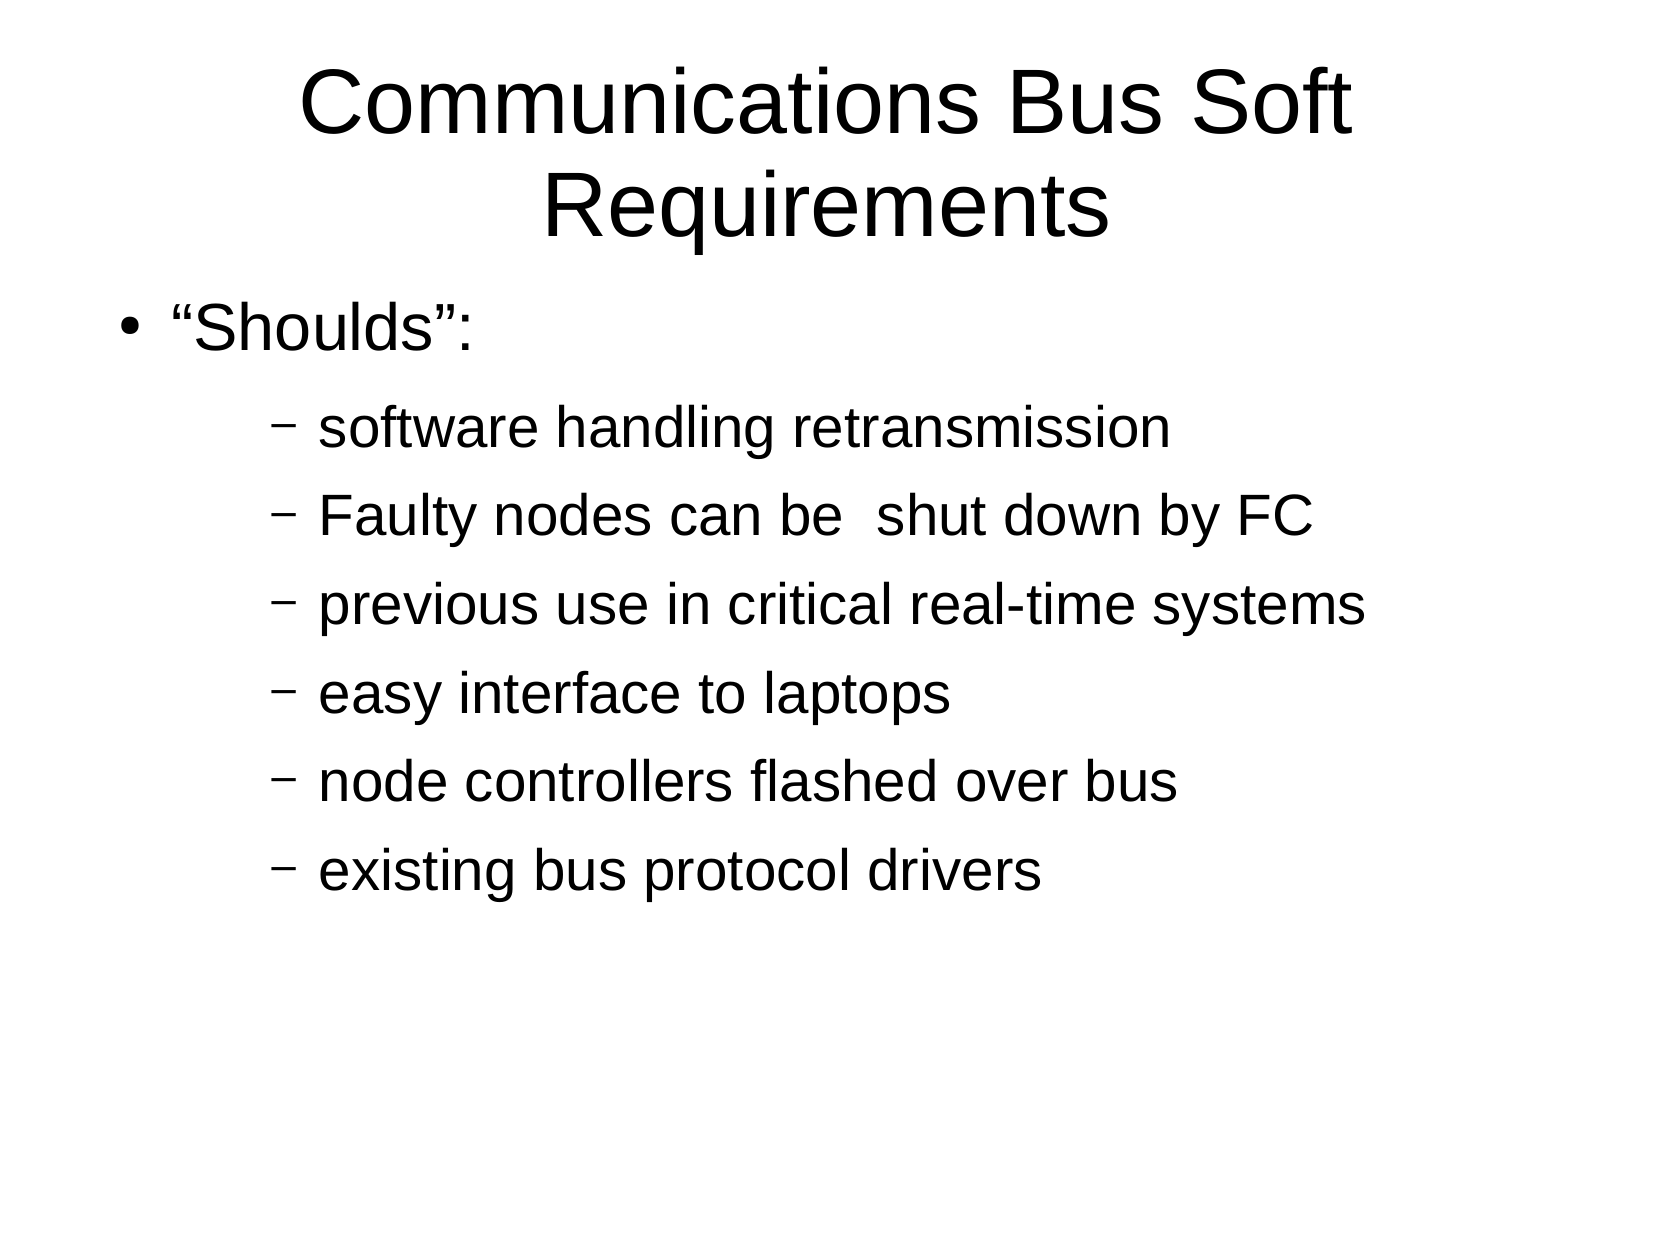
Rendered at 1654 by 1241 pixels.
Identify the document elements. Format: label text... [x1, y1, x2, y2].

list “Shoulds”: software handling retransmission Faulty nodes can be shut down by FC previous use in critical real-time systems easy interface to laptops node controllers flashed over bus existing bus protocol drivers [82, 290, 1571, 1109]
title Communications Bus Soft Requirements [82, 49, 1571, 257]
